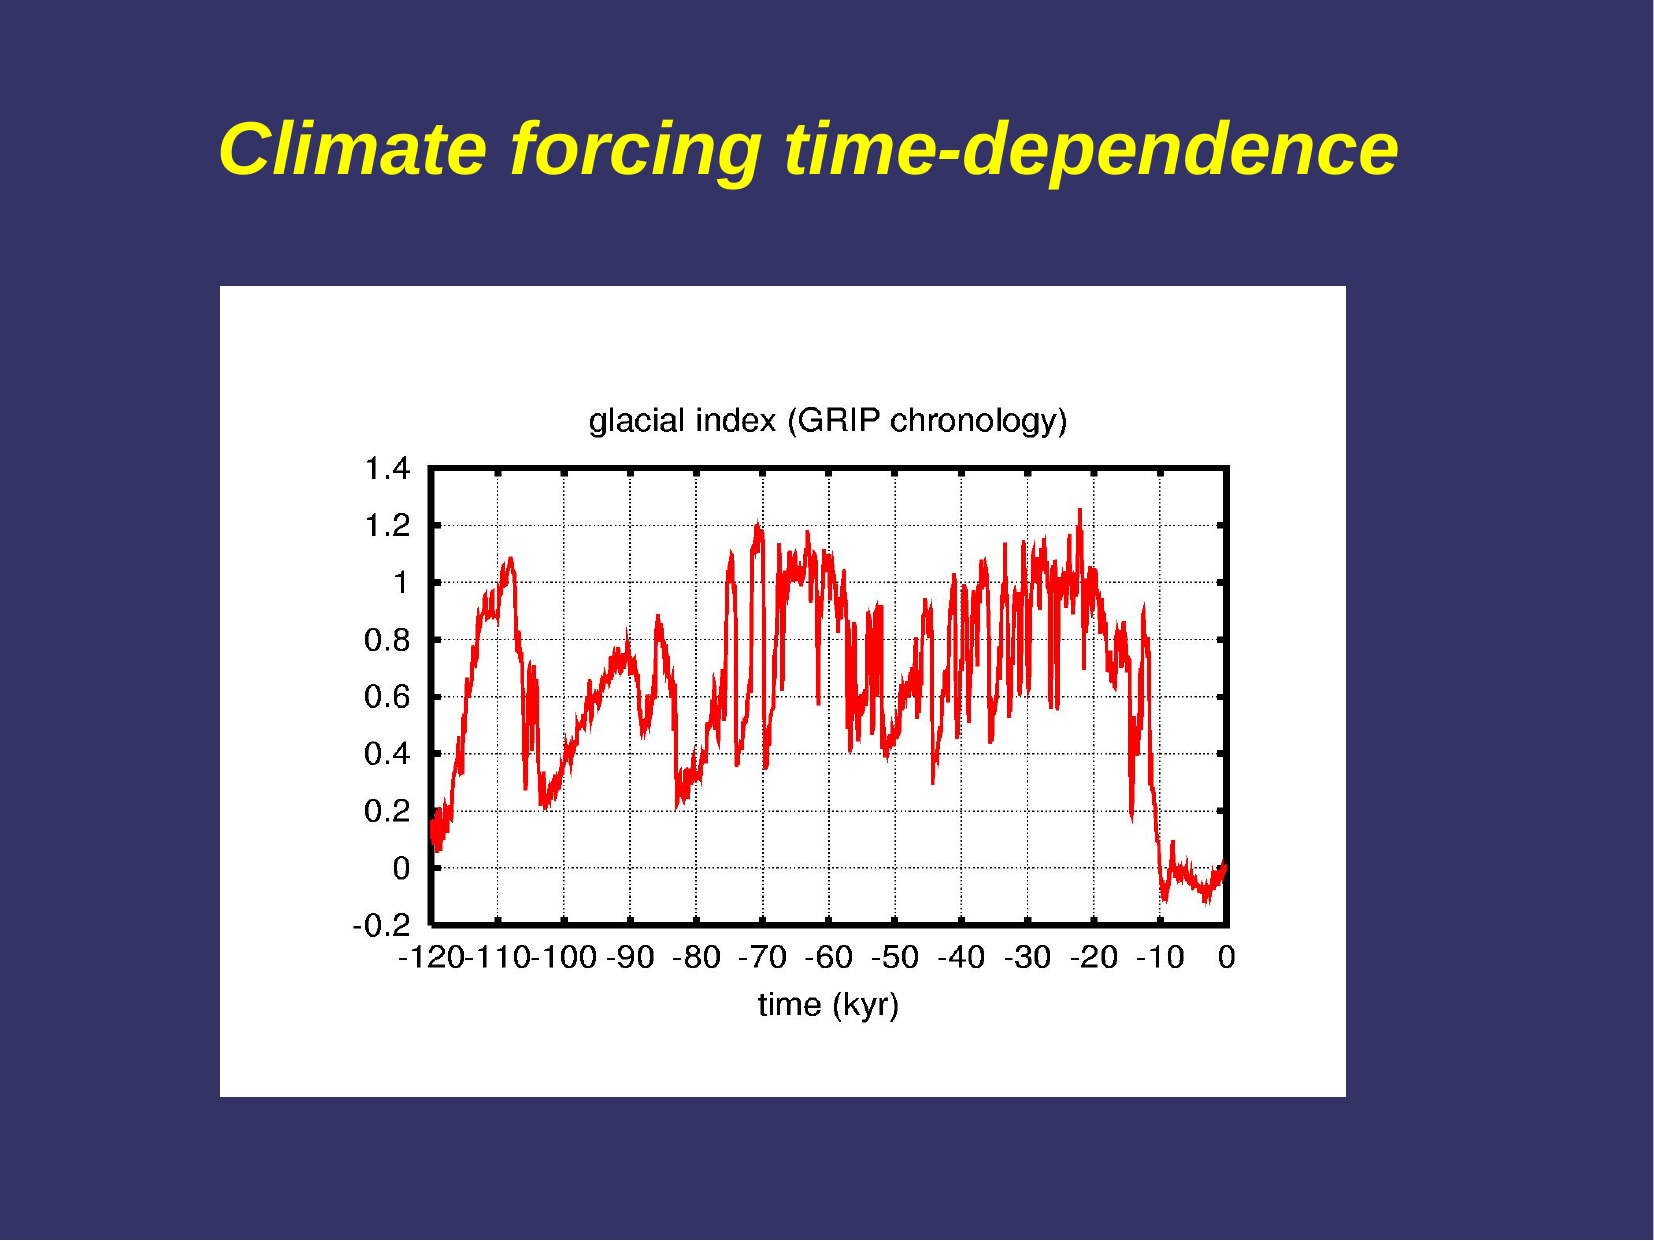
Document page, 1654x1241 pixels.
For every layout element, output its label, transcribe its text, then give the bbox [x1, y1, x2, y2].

picture [220, 286, 1346, 1097]
title Climate forcing time-dependence [103, 49, 1516, 250]
